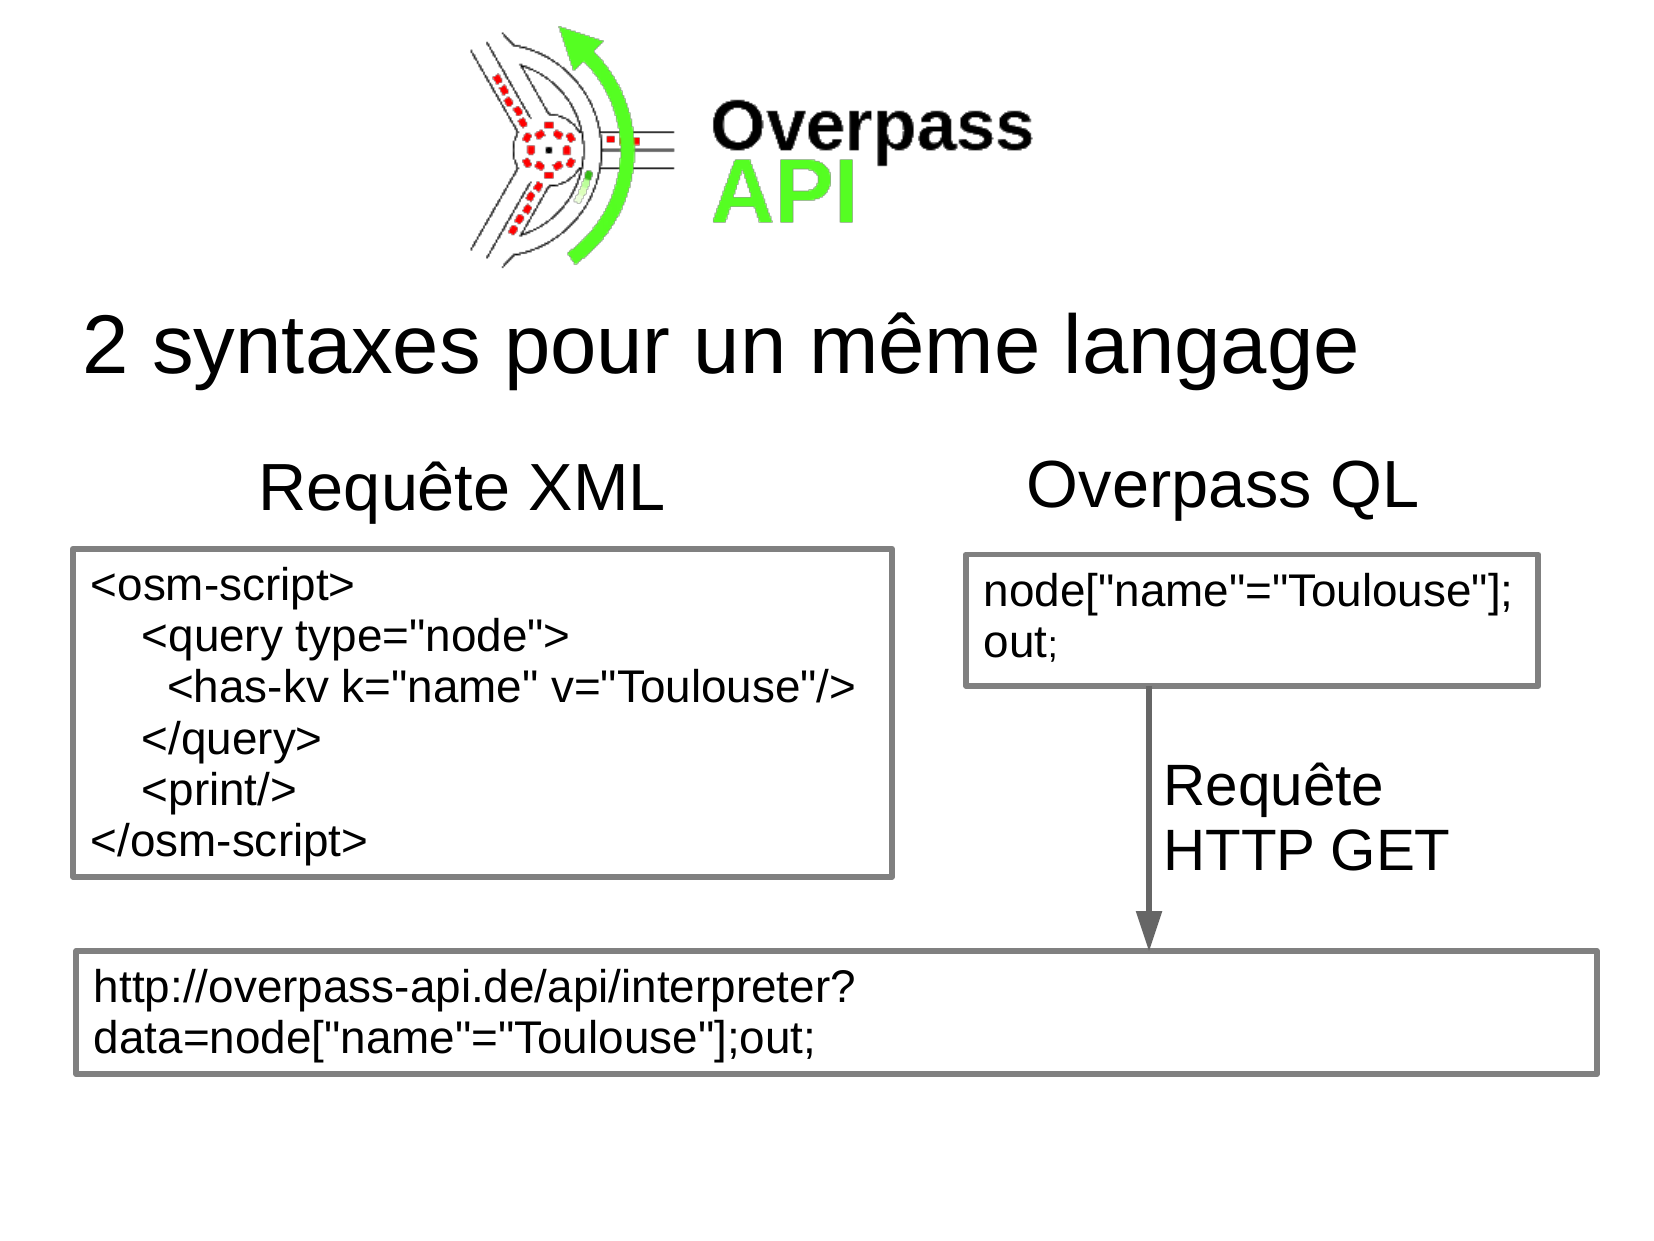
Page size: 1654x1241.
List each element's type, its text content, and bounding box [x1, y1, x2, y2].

text_box node["name"="Toulouse"]; out; [966, 554, 1539, 686]
text_box Requête XML [243, 442, 681, 532]
picture [424, 25, 1050, 276]
text_box Requête HTTP GET [1152, 745, 1466, 890]
text_box http://overpass-api.de/api/interpreter?data=node["name"="Toulouse"];out; [76, 950, 1597, 1029]
text_box Overpass QL [1011, 440, 1435, 530]
list 2 syntaxes pour un même langage [82, 297, 1571, 416]
text_box <osm-script> <query type="node"> <has-kv k="name" v="Toulouse"/> </query> <print/> </osm-script> [73, 548, 892, 876]
